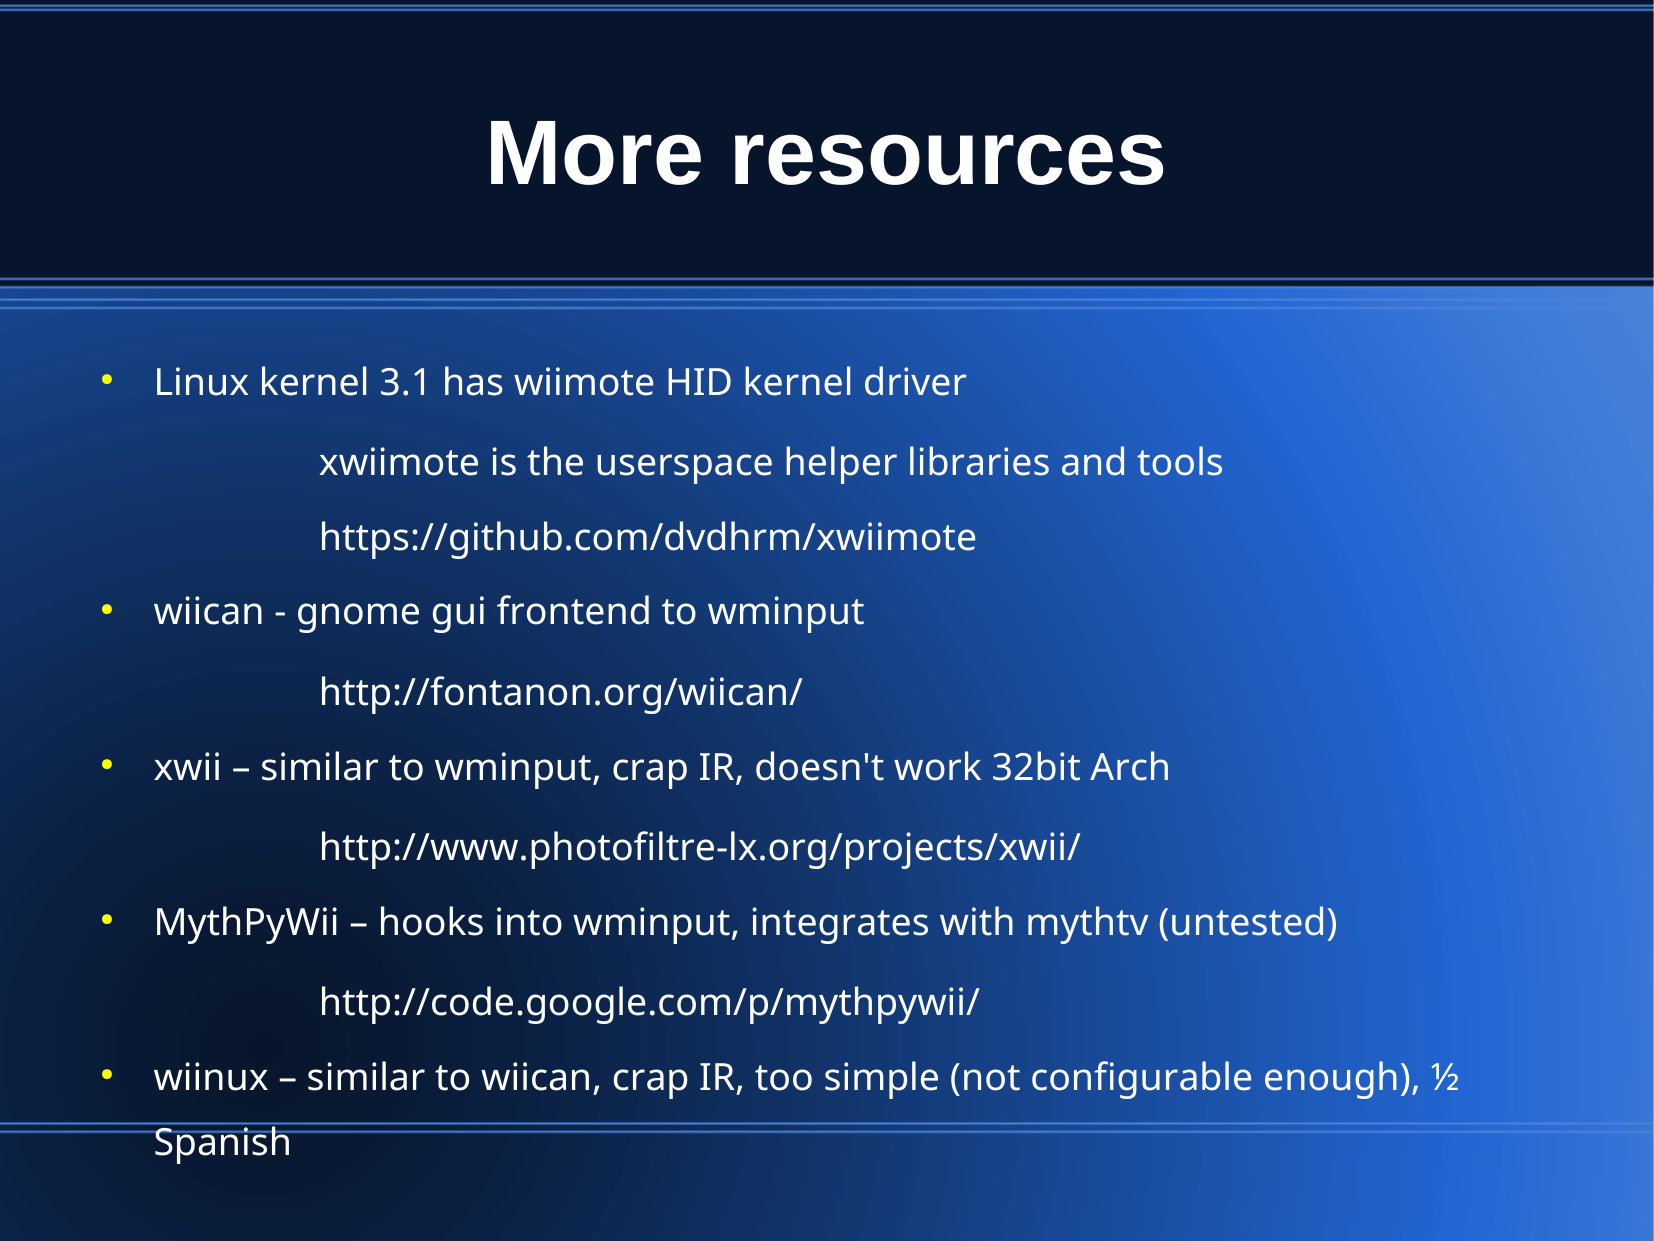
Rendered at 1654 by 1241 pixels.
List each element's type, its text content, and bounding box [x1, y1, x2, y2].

picture [0, 0, 1654, 1241]
title More resources [82, 49, 1571, 257]
list Linux kernel 3.1 has wiimote HID kernel driver xwiimote is the userspace helper libraries and tools https://github.com/dvdhrm/xwiimote wiican - gnome gui frontend to wminput http://fontanon.org/wiican/ xwii – similar to wminput, crap IR, doesn't work 32bit Arch http://www.photofiltre-lx.org/projects/xwii/ MythPyWii – hooks into wminput, integrates with mythtv (untested) http://code.google.com/p/mythpywii/ wiinux – similar to wiican, crap IR, too simple (not configurable enough), ½ Spanish [82, 355, 1571, 1174]
